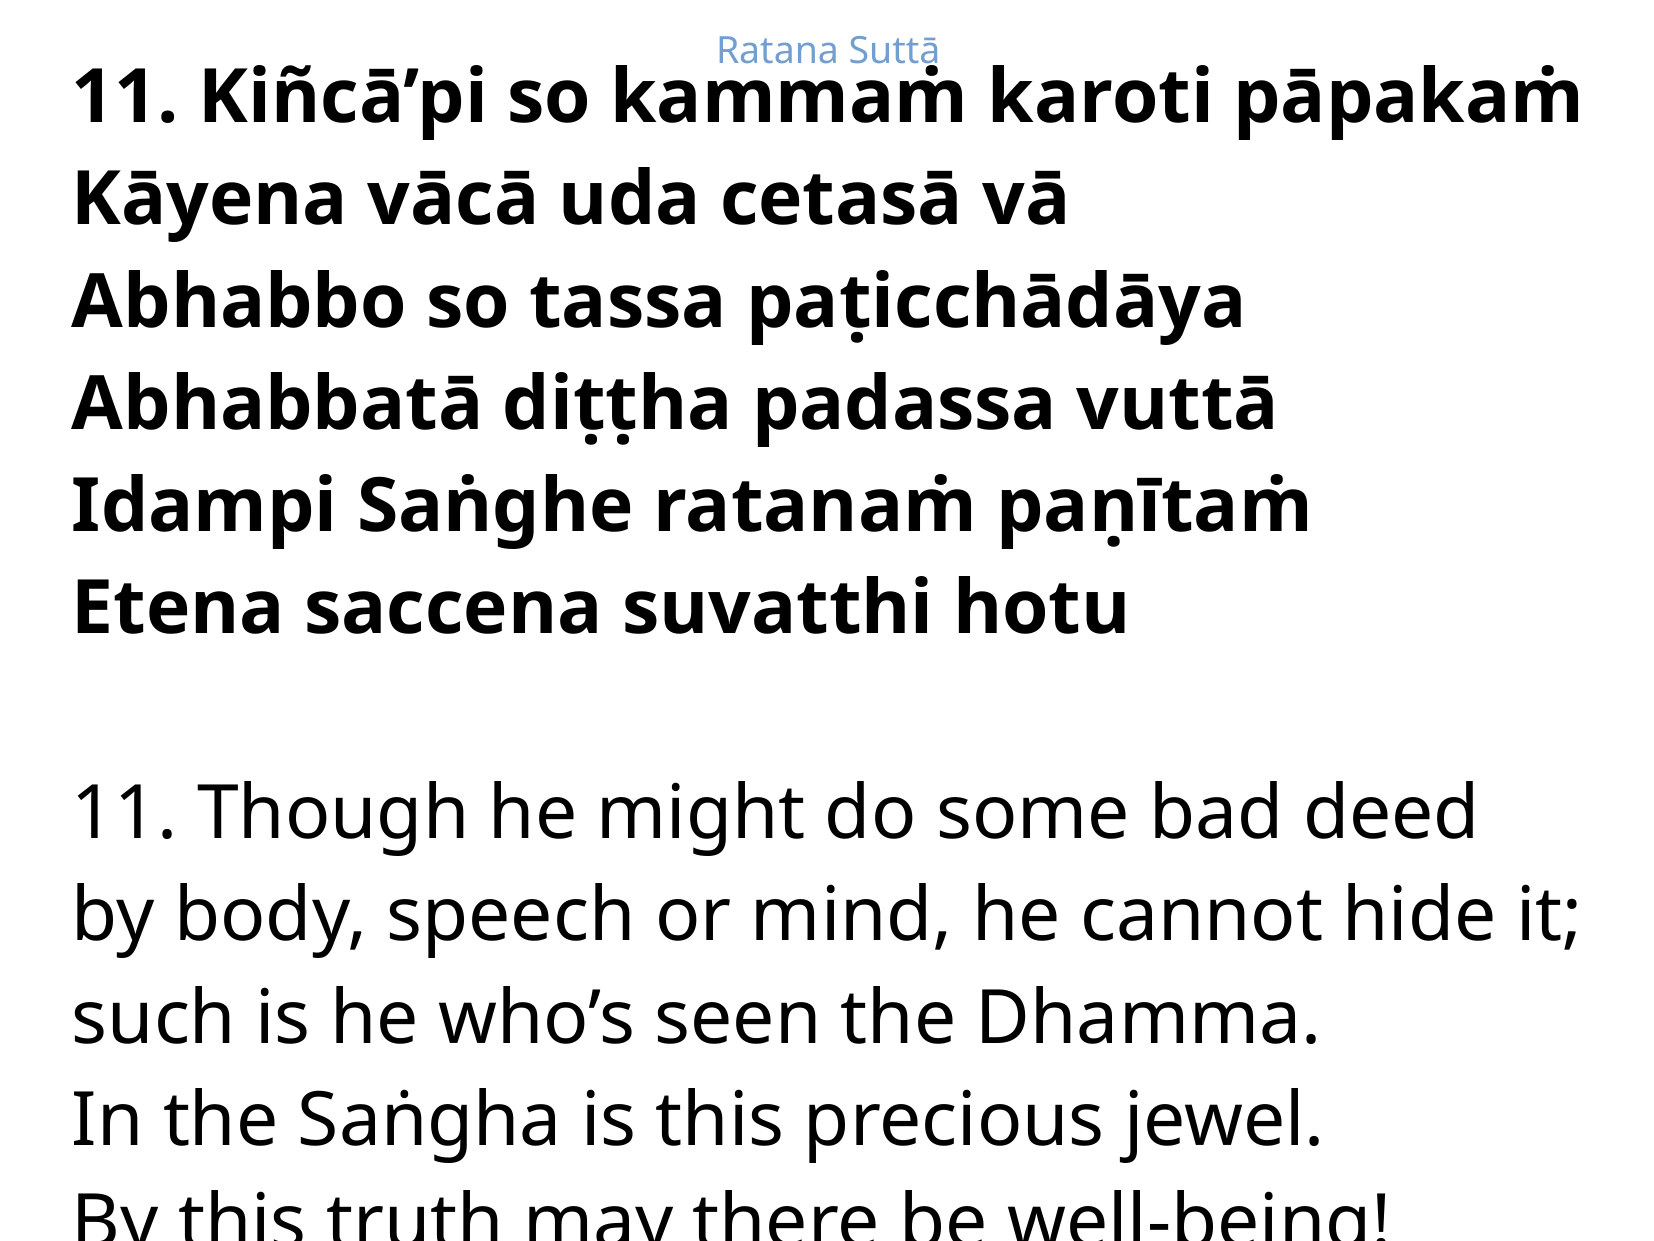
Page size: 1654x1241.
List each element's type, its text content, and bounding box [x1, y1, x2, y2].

text_box 11. Kiñcā’pi so kammaṁ karoti pāpakaṁ Kāyena vācā uda cetasā vā Abhabbo so tassa paṭicchādāya Abhabbatā diṭṭha padassa vuttā Idampi Saṅghe ratanaṁ paṇītaṁ Etena saccena suvatthi hotu 11. Though he might do some bad deed by body, speech or mind, he cannot hide it; such is he who’s seen the Dhamma. In the Saṅgha is this precious jewel. By this truth may there be well-being! [71, 104, 1631, 1207]
text_box Ratana Suttā [0, 16, 1654, 97]
